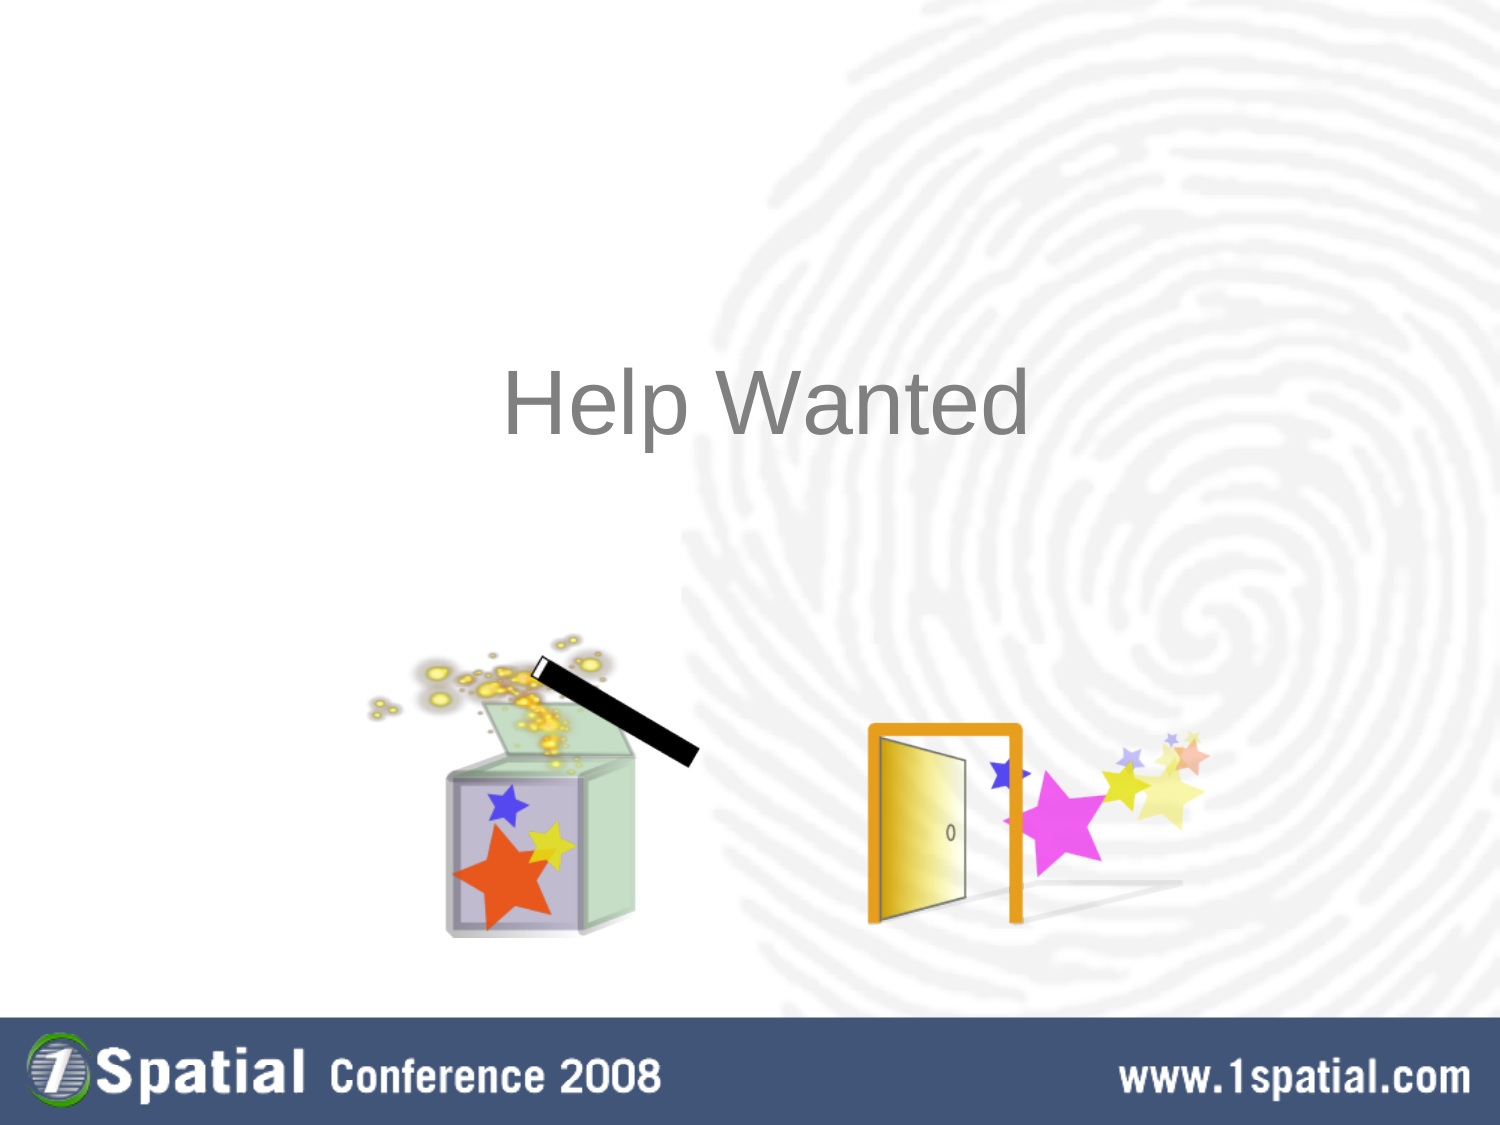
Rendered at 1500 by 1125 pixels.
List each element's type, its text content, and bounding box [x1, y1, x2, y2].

title Help Wanted [501, 349, 1063, 461]
picture [320, 596, 1211, 938]
